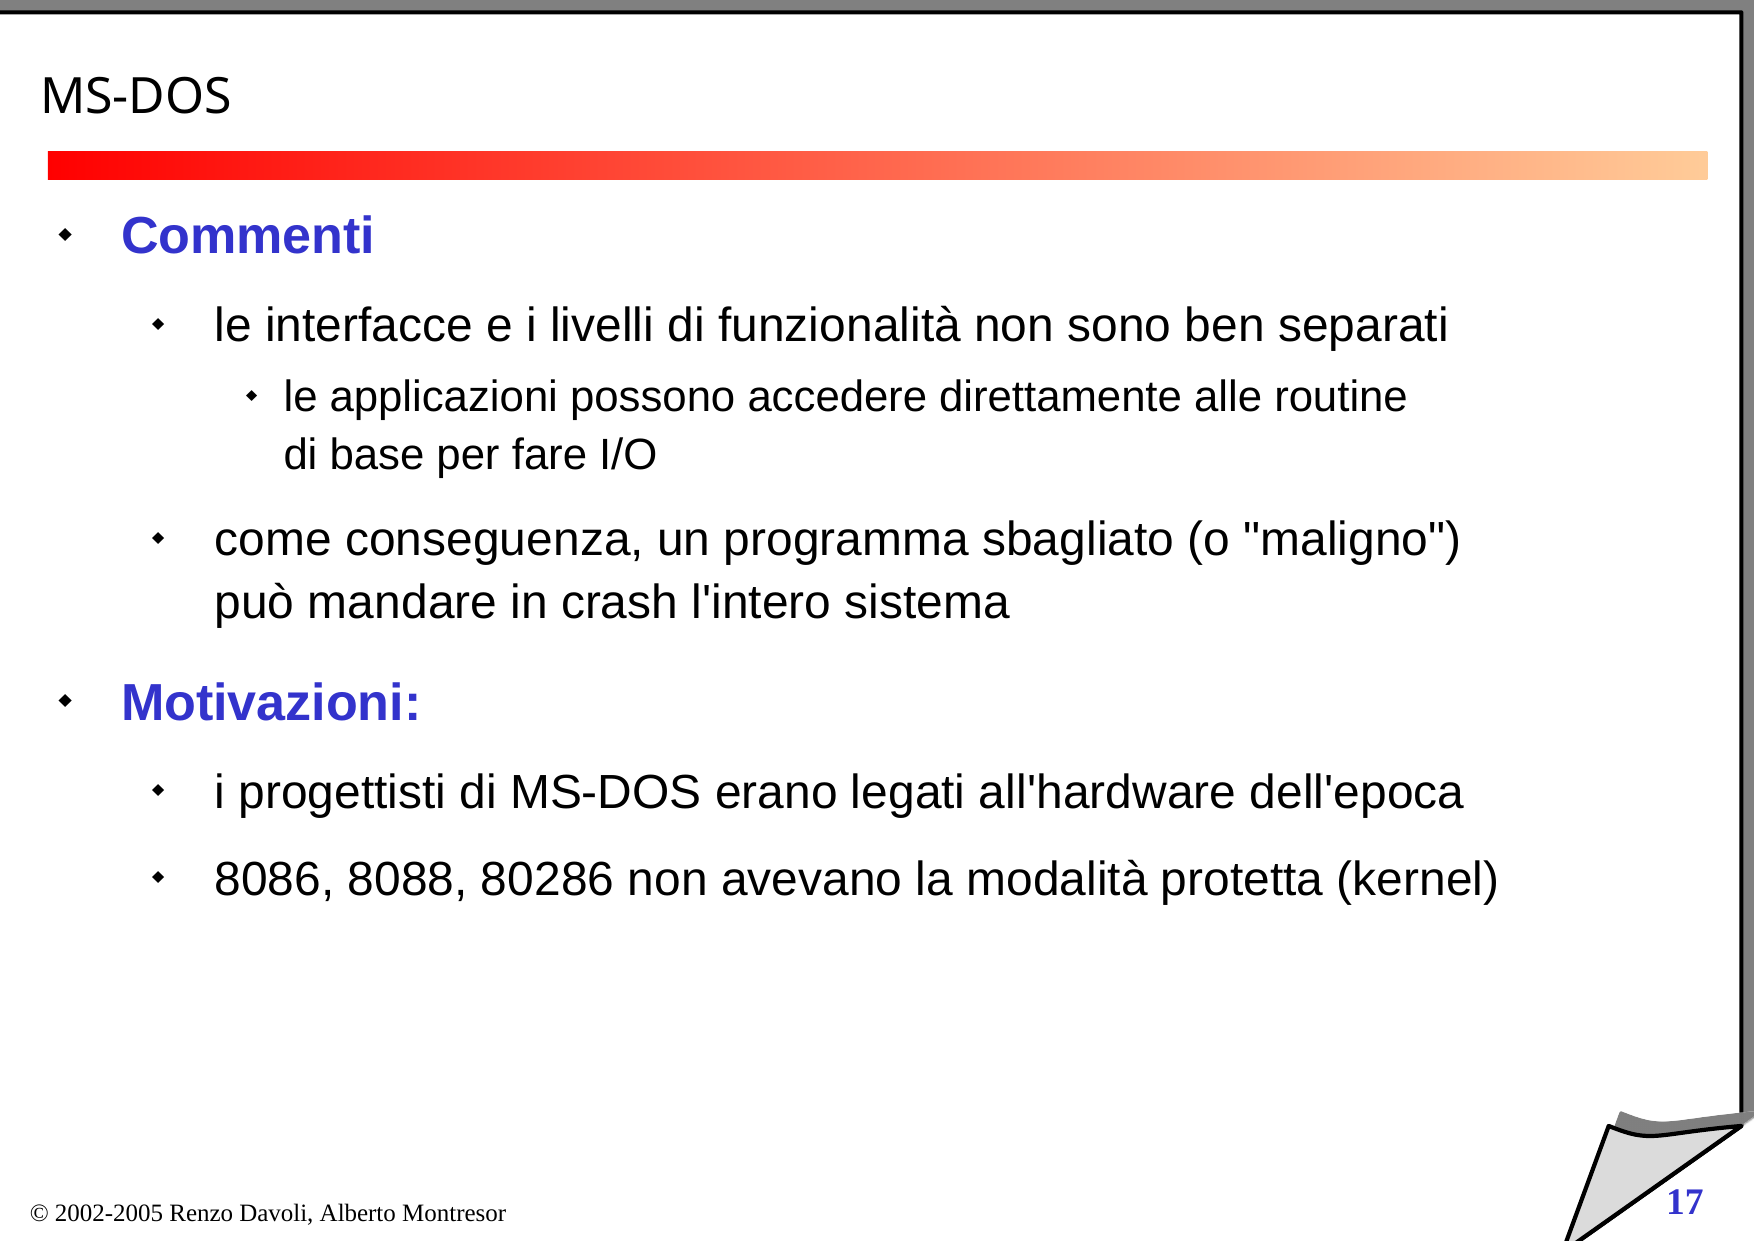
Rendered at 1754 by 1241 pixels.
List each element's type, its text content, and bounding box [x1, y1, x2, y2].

list Commenti le interfacce e i livelli di funzionalità non sono ben separati le applicazioni possono accedere direttamente alle routine di base per fare I/O come conseguenza, un programma sbagliato (o "maligno") può mandare in crash l'intero sistema Motivazioni: i progettisti di MS-DOS erano legati all'hardware dell'epoca 8086, 8088, 80286 non avevano la modalità protetta (kernel) [58, 206, 1696, 932]
title MS-DOS [40, 49, 1714, 144]
